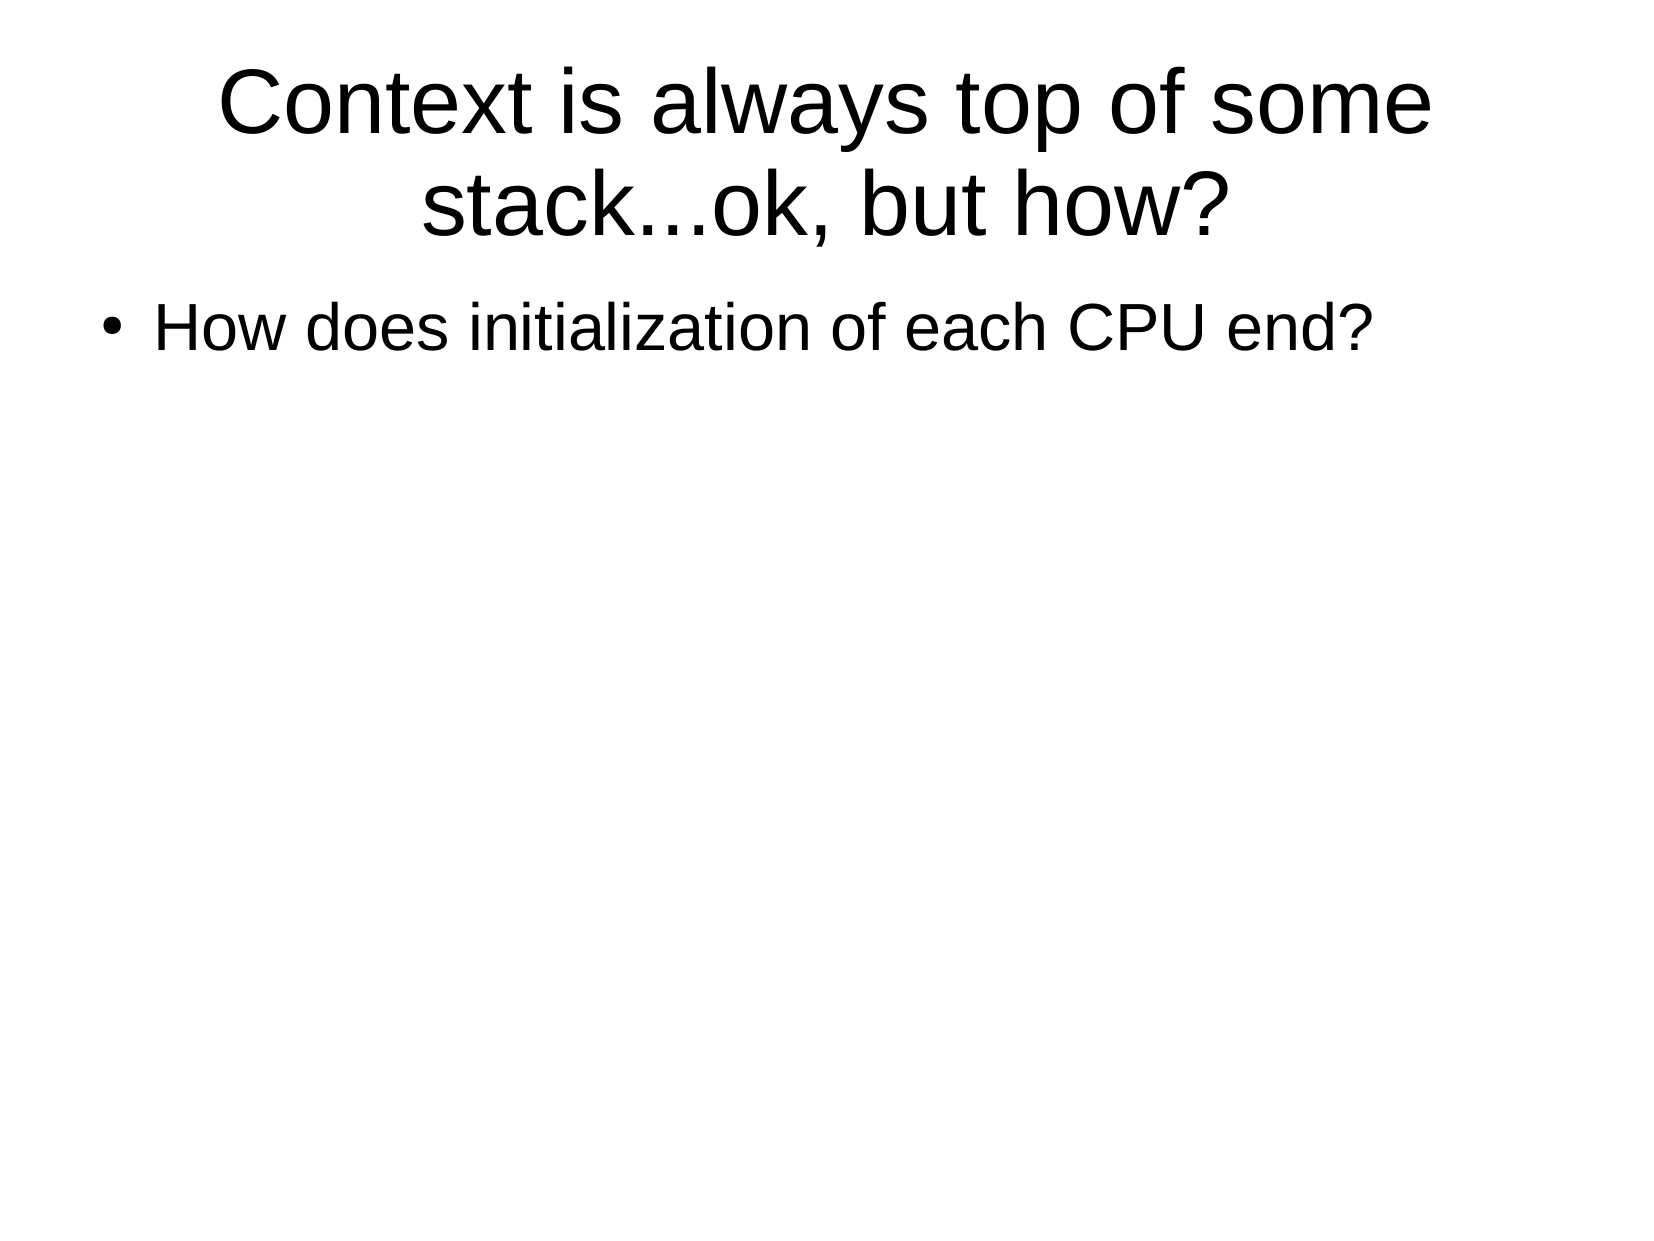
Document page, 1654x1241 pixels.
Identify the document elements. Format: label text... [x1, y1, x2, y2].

title Context is always top of some stack...ok, but how? [82, 49, 1571, 257]
list How does initialization of each CPU end? [82, 290, 1571, 1010]
